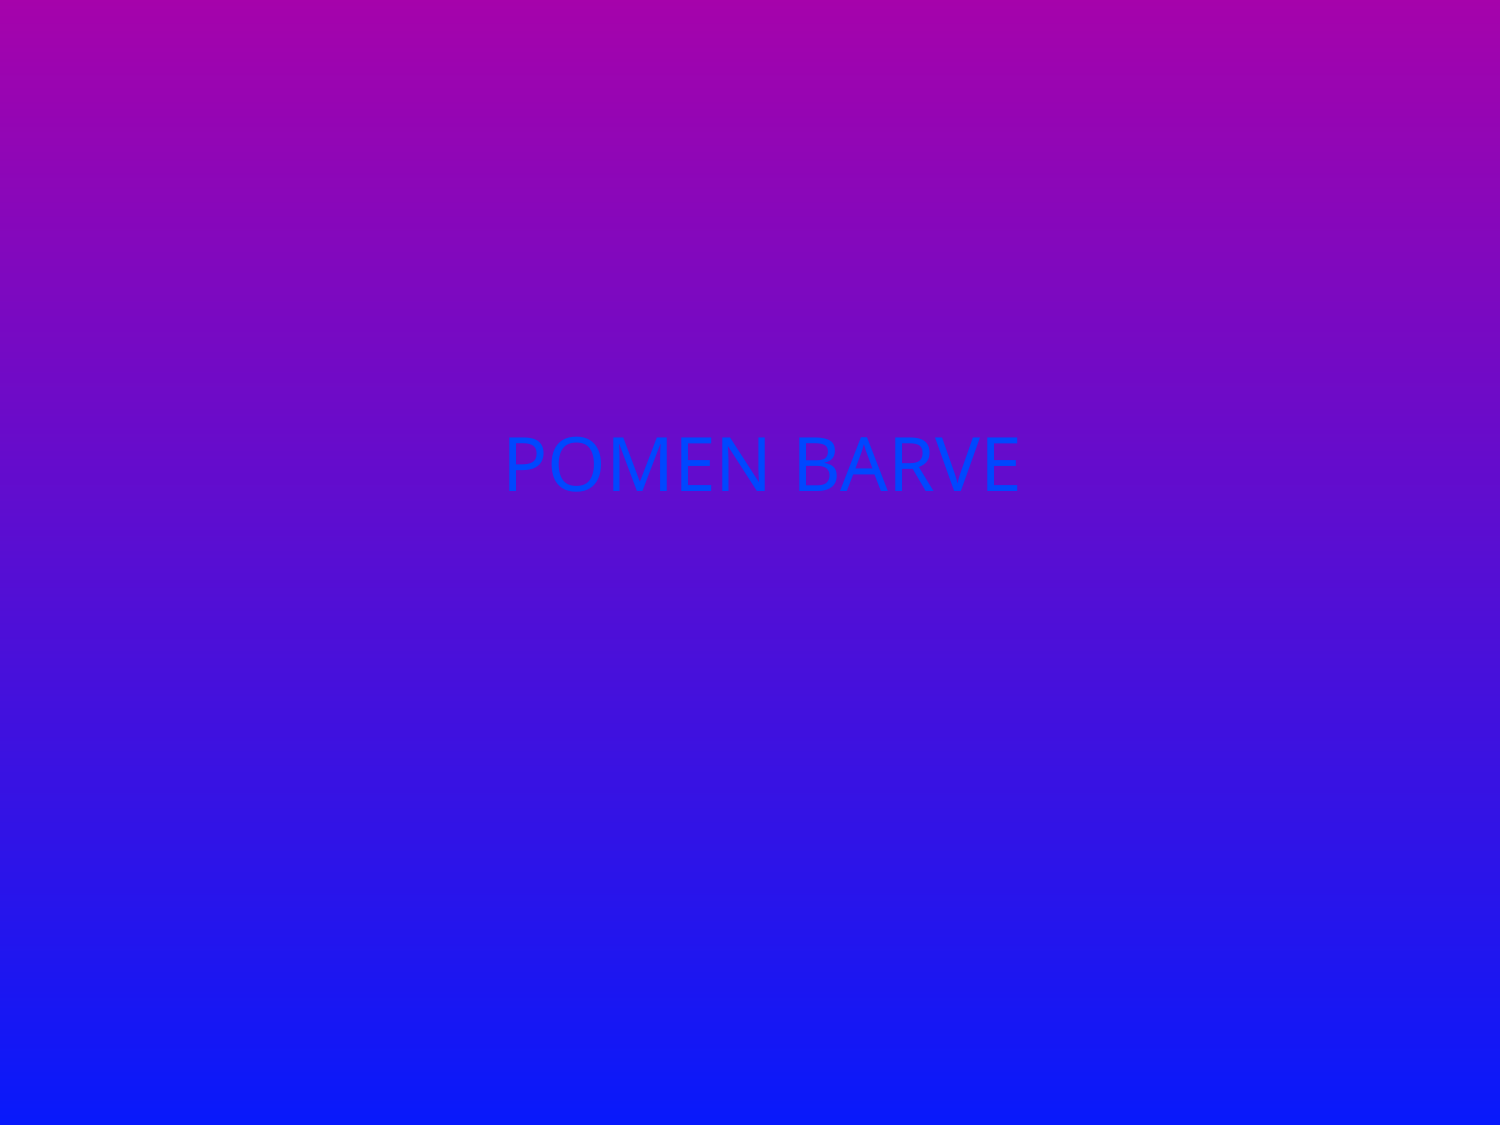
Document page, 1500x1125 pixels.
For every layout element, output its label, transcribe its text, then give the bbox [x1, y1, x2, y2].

text_box POMEN BARVE [218, 408, 1306, 681]
